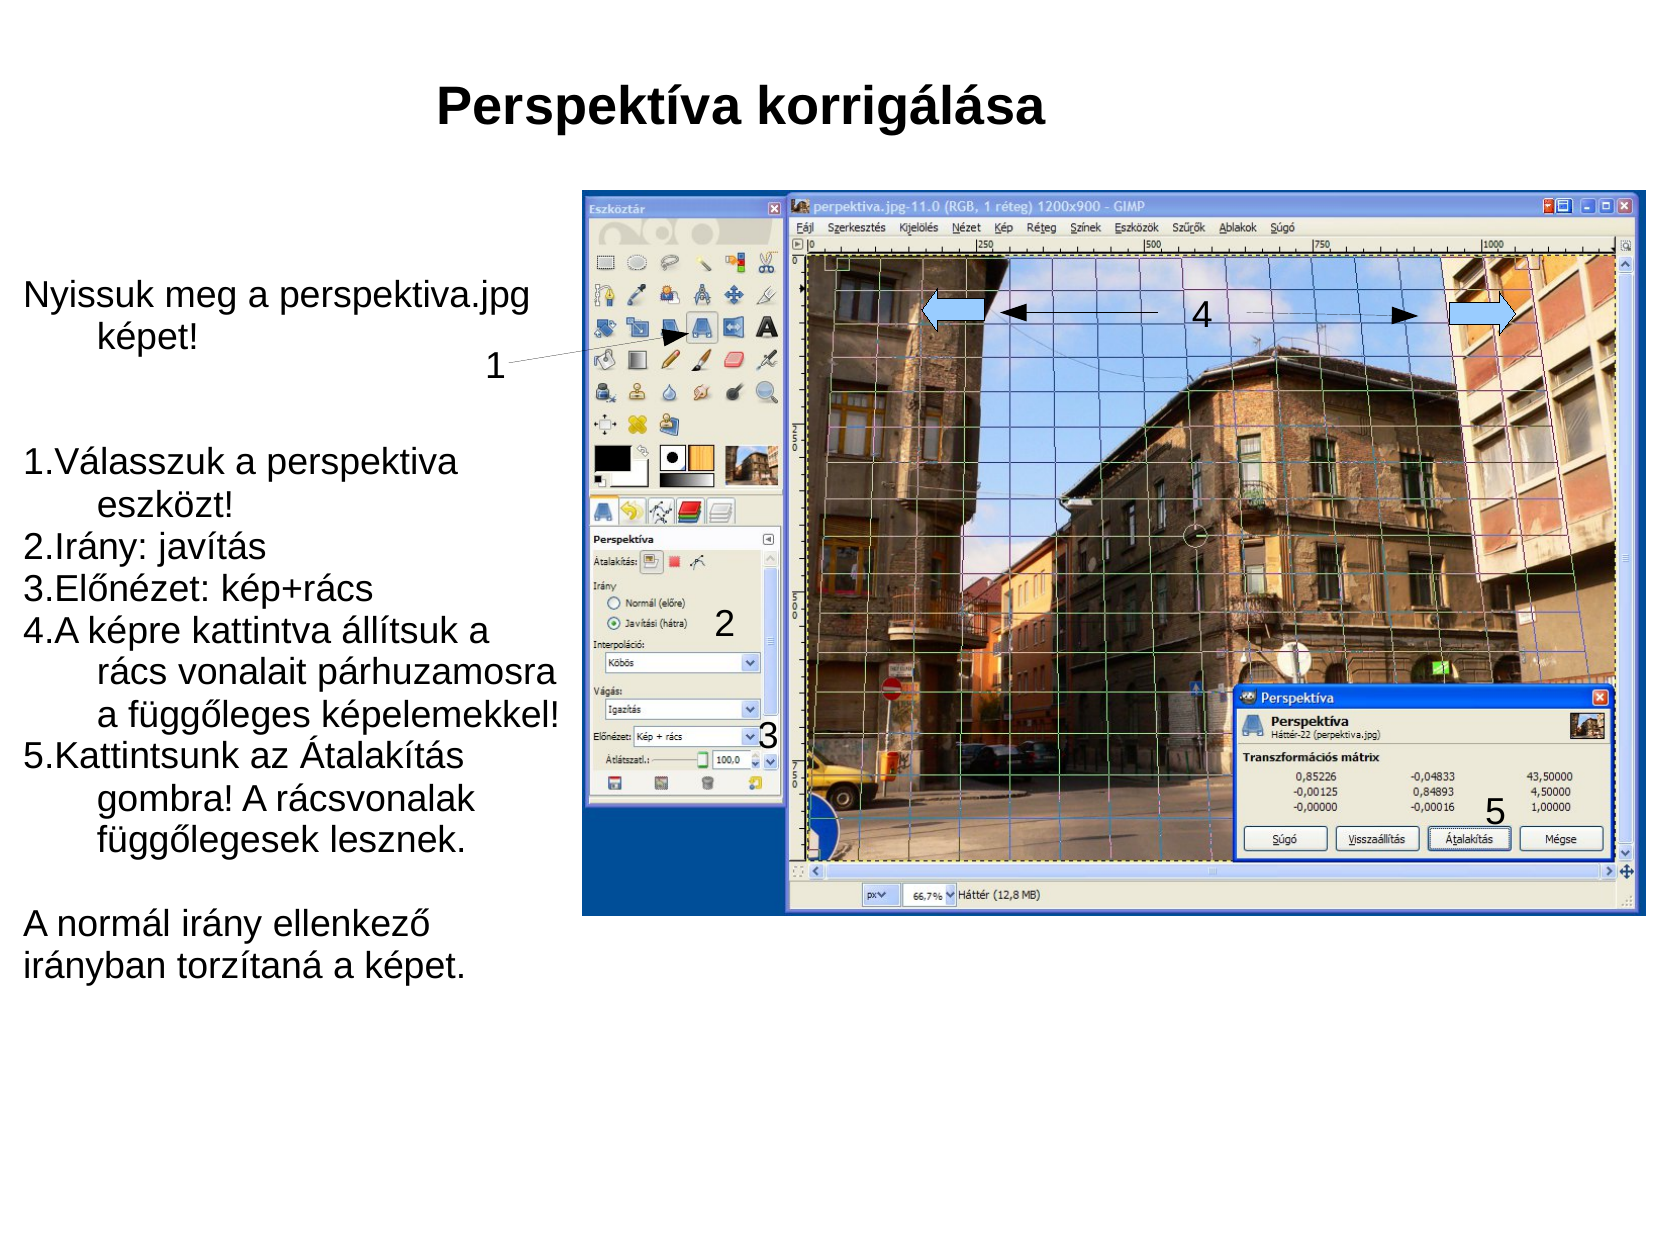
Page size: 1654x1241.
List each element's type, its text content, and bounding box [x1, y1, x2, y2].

picture [582, 190, 1646, 916]
text_box [921, 288, 985, 332]
text_box 1 [470, 336, 521, 394]
text_box [1449, 291, 1516, 336]
text_box 3 [743, 706, 794, 764]
text_box 5 [1470, 783, 1521, 840]
text_box 2 [699, 595, 751, 653]
text_box Perspektíva korrigálása [421, 67, 1062, 145]
text_box Nyissuk meg a perspektiva.jpg képet! Válasszuk a perspektiva eszközt! Irány: javítás Előnézet: kép+rács A képre kattintva állítsuk a rács vonalait párhuzamosra a függőleges képelemekkel! Kattintsunk az Átalakítás gombra! A rácsvonalak függőlegesek lesznek. A normál irány ellenkező irányban torzítaná a képet. [8, 265, 575, 996]
text_box 4 [1177, 286, 1228, 344]
